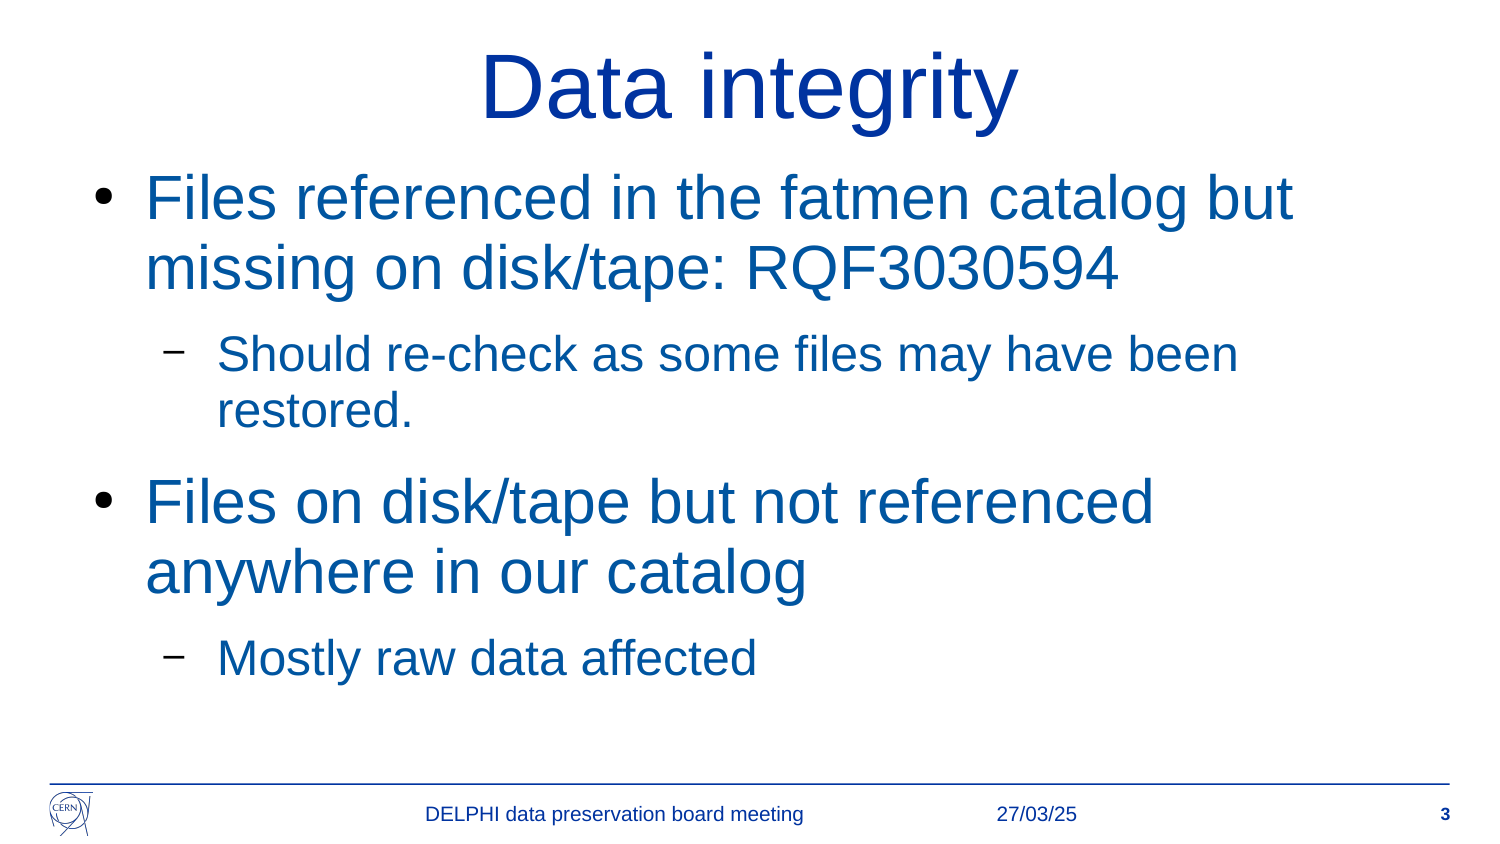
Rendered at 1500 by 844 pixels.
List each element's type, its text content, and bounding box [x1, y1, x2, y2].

list Files referenced in the fatmen catalog but missing on disk/tape: RQF3030594 Should re-check as some files may have been restored. Files on disk/tape but not referenced anywhere in our catalog Mostly raw data affected [75, 163, 1426, 689]
title Data integrity [75, 28, 1425, 145]
